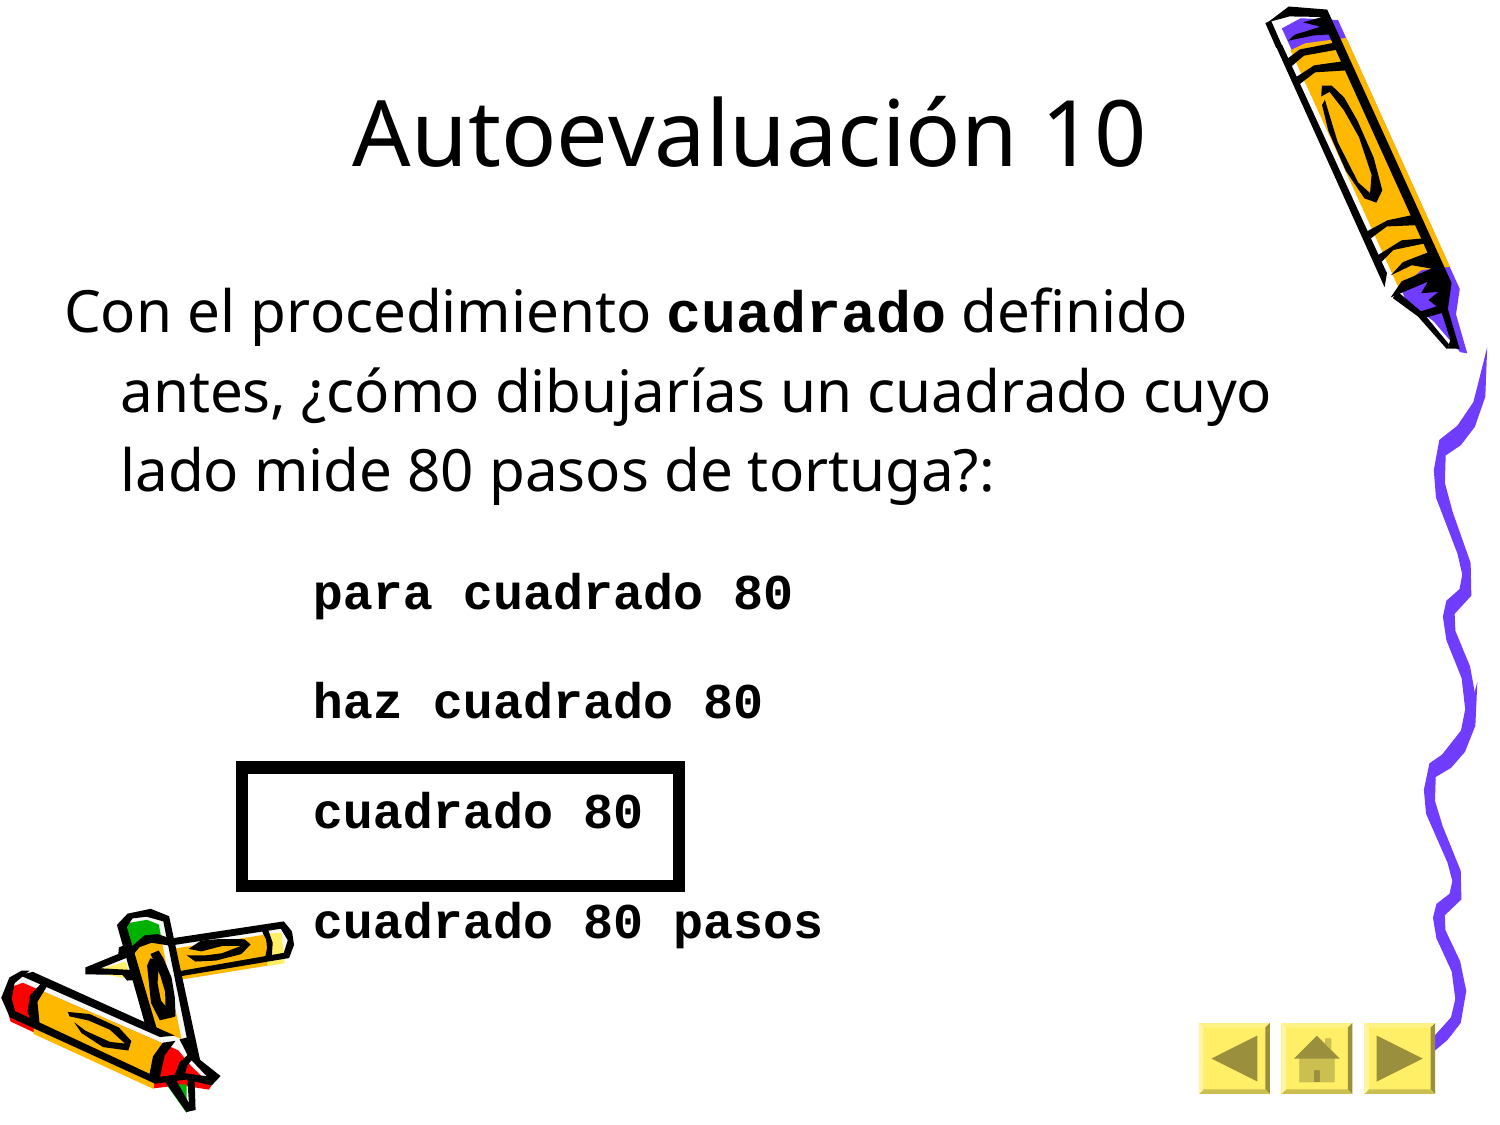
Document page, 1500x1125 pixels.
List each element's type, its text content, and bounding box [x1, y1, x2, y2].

text_box [1200, 1023, 1270, 1094]
text_box [1366, 1023, 1436, 1094]
text_box [1283, 1023, 1353, 1094]
title Autoevaluación 10 [49, 37, 1451, 225]
list Con el procedimiento cuadrado definido antes, ¿cómo dibujarías un cuadrado cuyo lado mide 80 pasos de tortuga?: para cuadrado 80 haz cuadrado 80 cuadrado 80 cuadrado 80 pasos [49, 262, 1365, 977]
